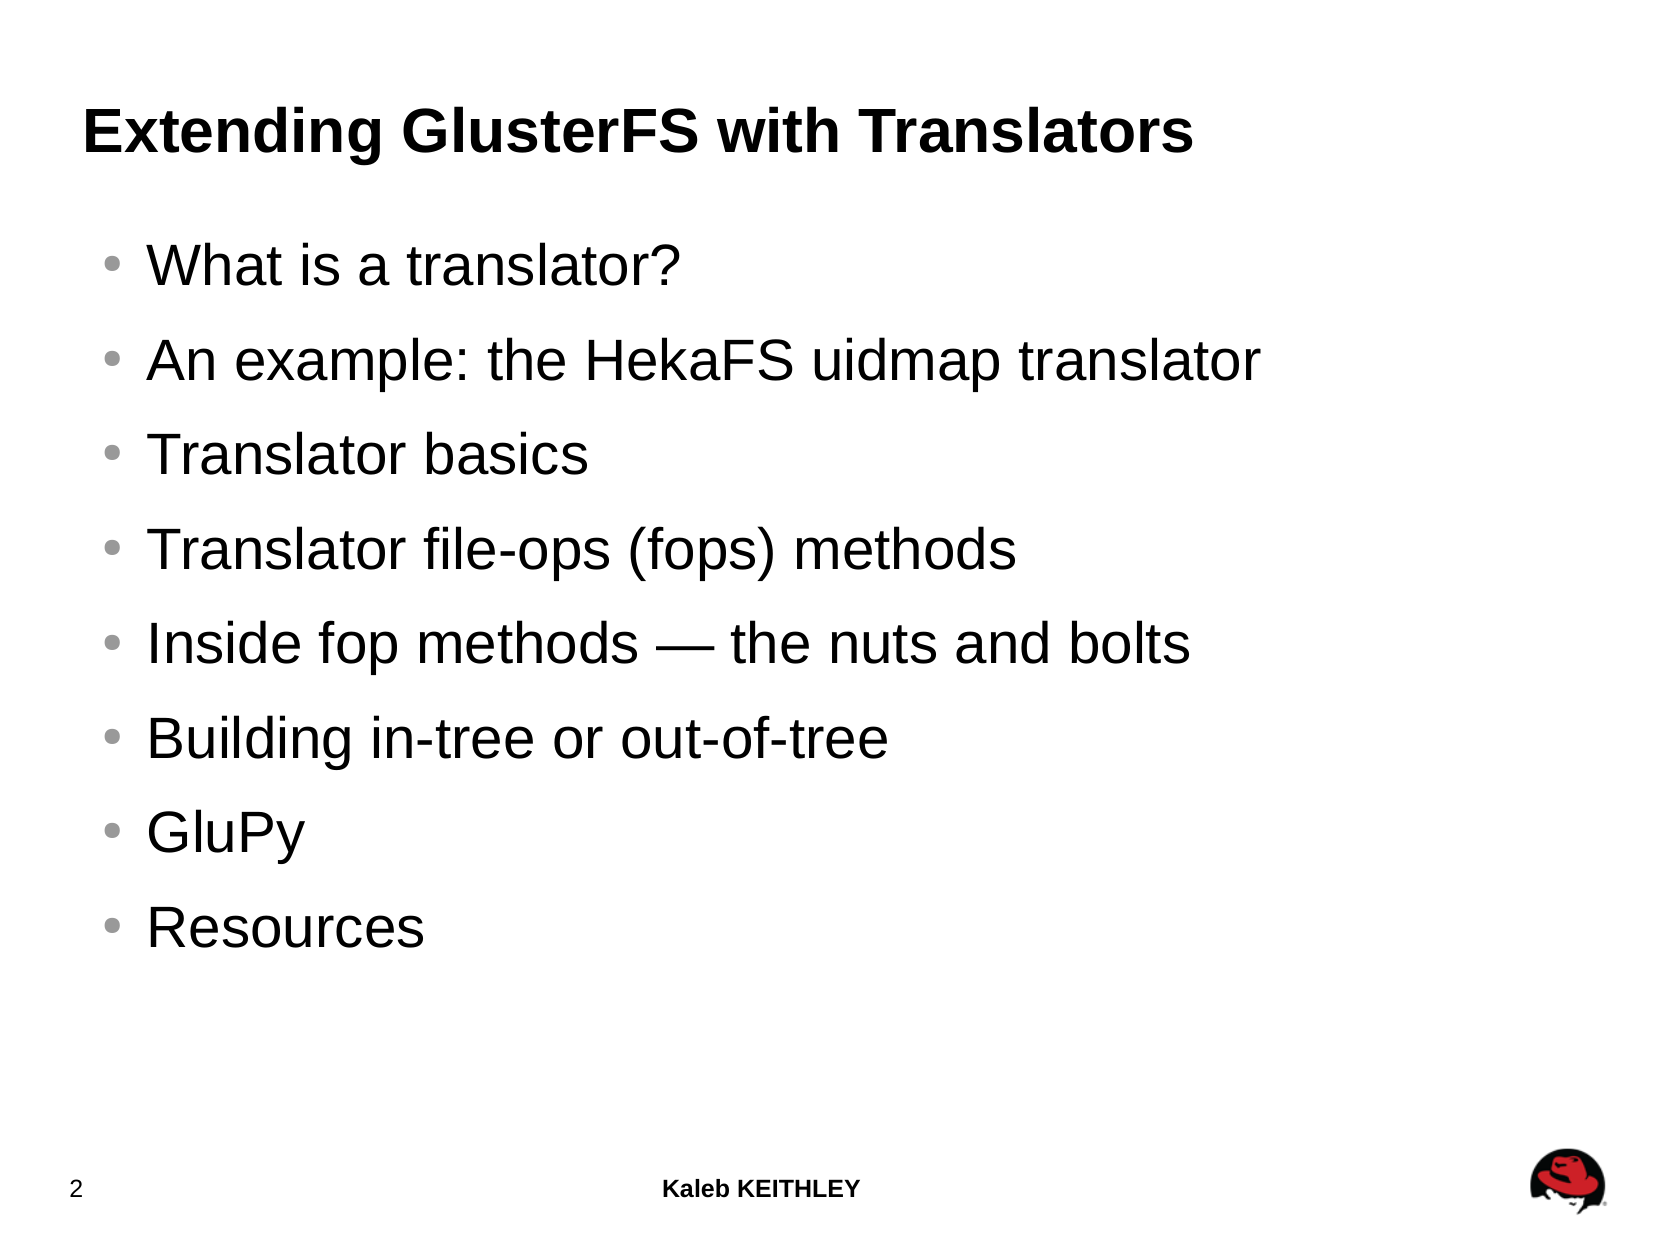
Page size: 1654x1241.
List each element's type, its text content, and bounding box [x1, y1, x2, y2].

picture [1529, 1146, 1613, 1224]
list What is a translator? An example: the HekaFS uidmap translator Translator basics Translator file-ops (fops) methods Inside fop methods — the nuts and bolts Building in-tree or out-of-tree GluPy Resources [86, 232, 1576, 1027]
title Extending GlusterFS with Translators [82, 37, 1571, 226]
